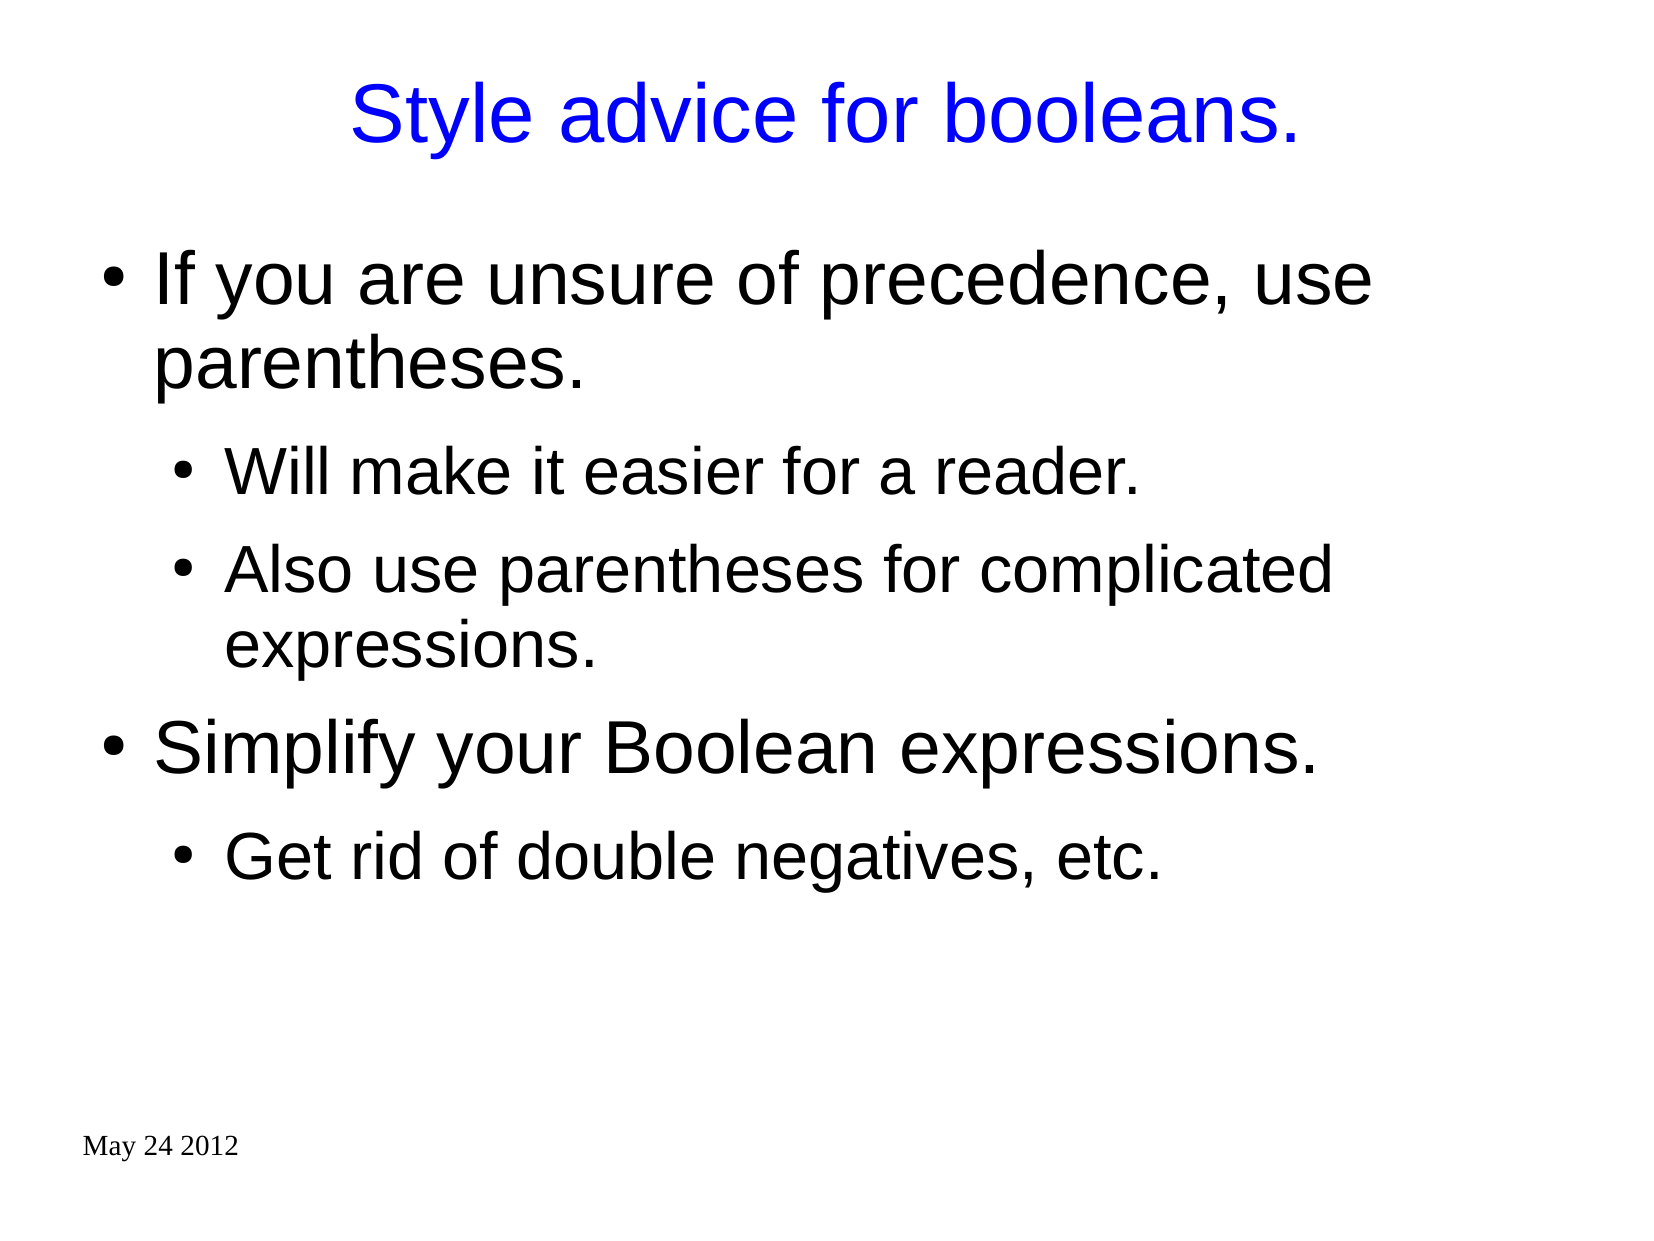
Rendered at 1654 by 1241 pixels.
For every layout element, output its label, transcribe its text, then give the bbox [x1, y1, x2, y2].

list If you are unsure of precedence, use parentheses. Will make it easier for a reader. Also use parentheses for complicated expressions. Simplify your Boolean expressions. Get rid of double negatives, etc. [82, 236, 1571, 1109]
title Style advice for booleans. [82, 49, 1571, 178]
